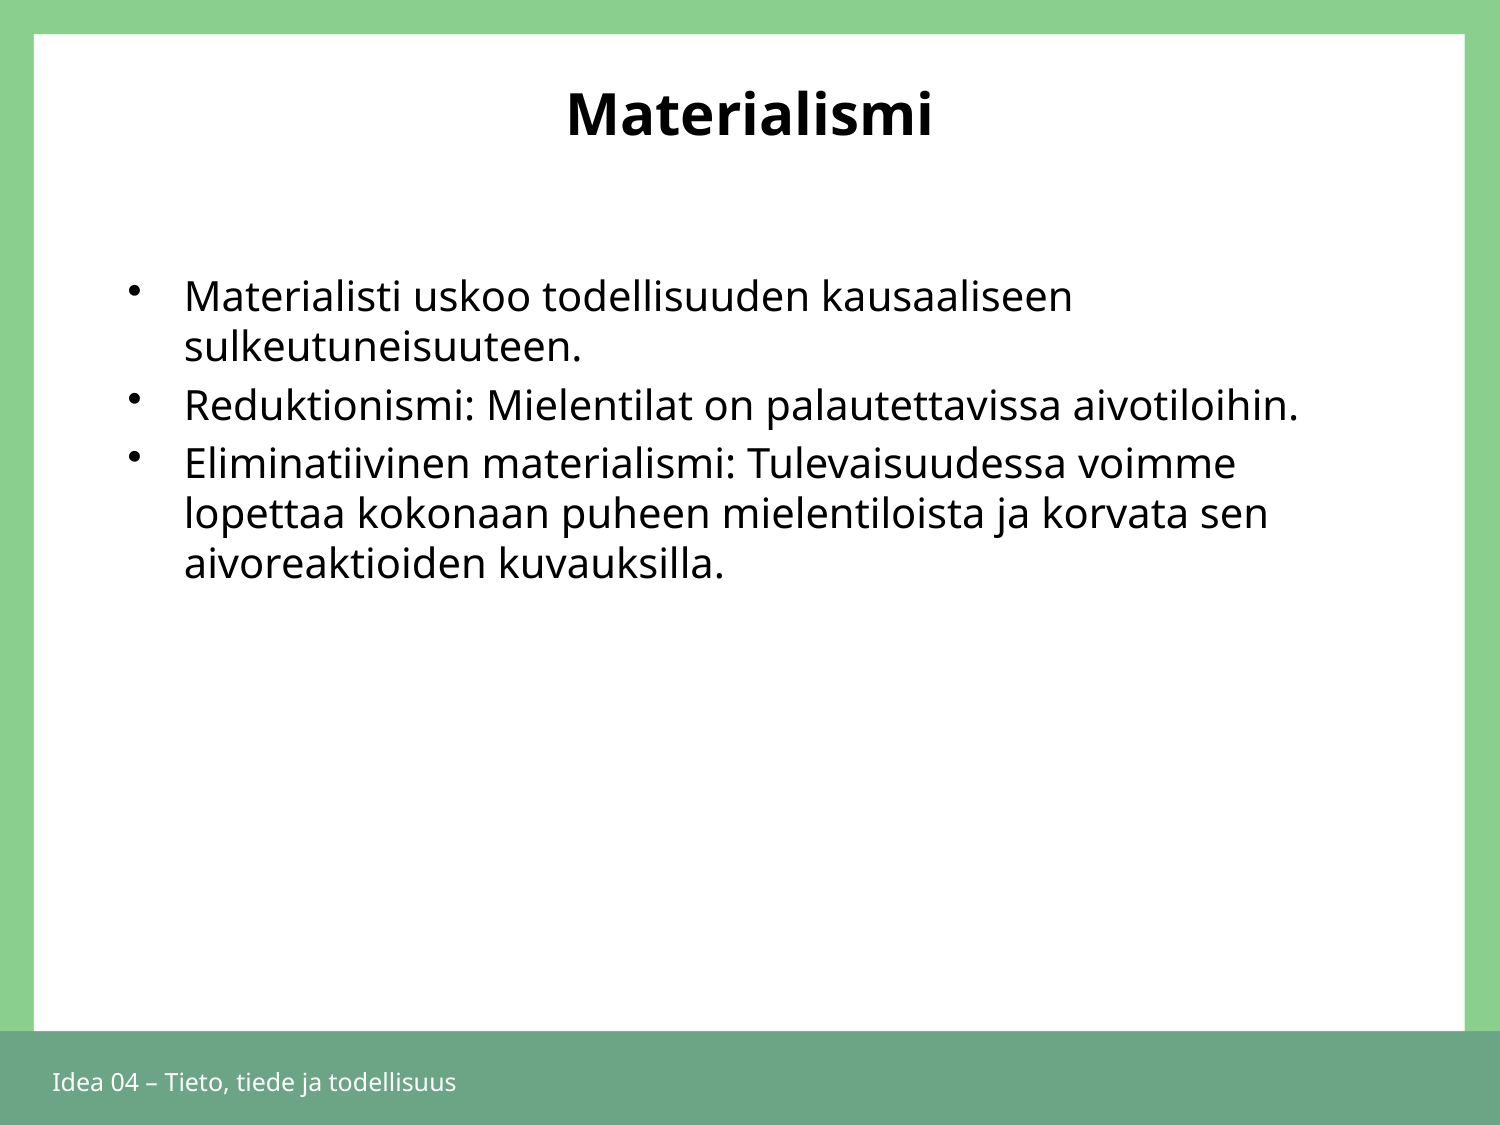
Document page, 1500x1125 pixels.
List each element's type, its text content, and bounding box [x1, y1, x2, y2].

picture [0, 0, 1500, 1125]
list Materialisti uskoo todellisuuden kausaaliseen sulkeutuneisuuteen. Reduktionismi: Mielentilat on palautettavissa aivotiloihin. Eliminatiivinen materialismi: Tulevaisuudessa voimme lopettaa kokonaan puheen mielentiloista ja korvata sen aivoreaktioiden kuvauksilla. [112, 262, 1388, 1000]
title Materialismi [112, 37, 1388, 188]
